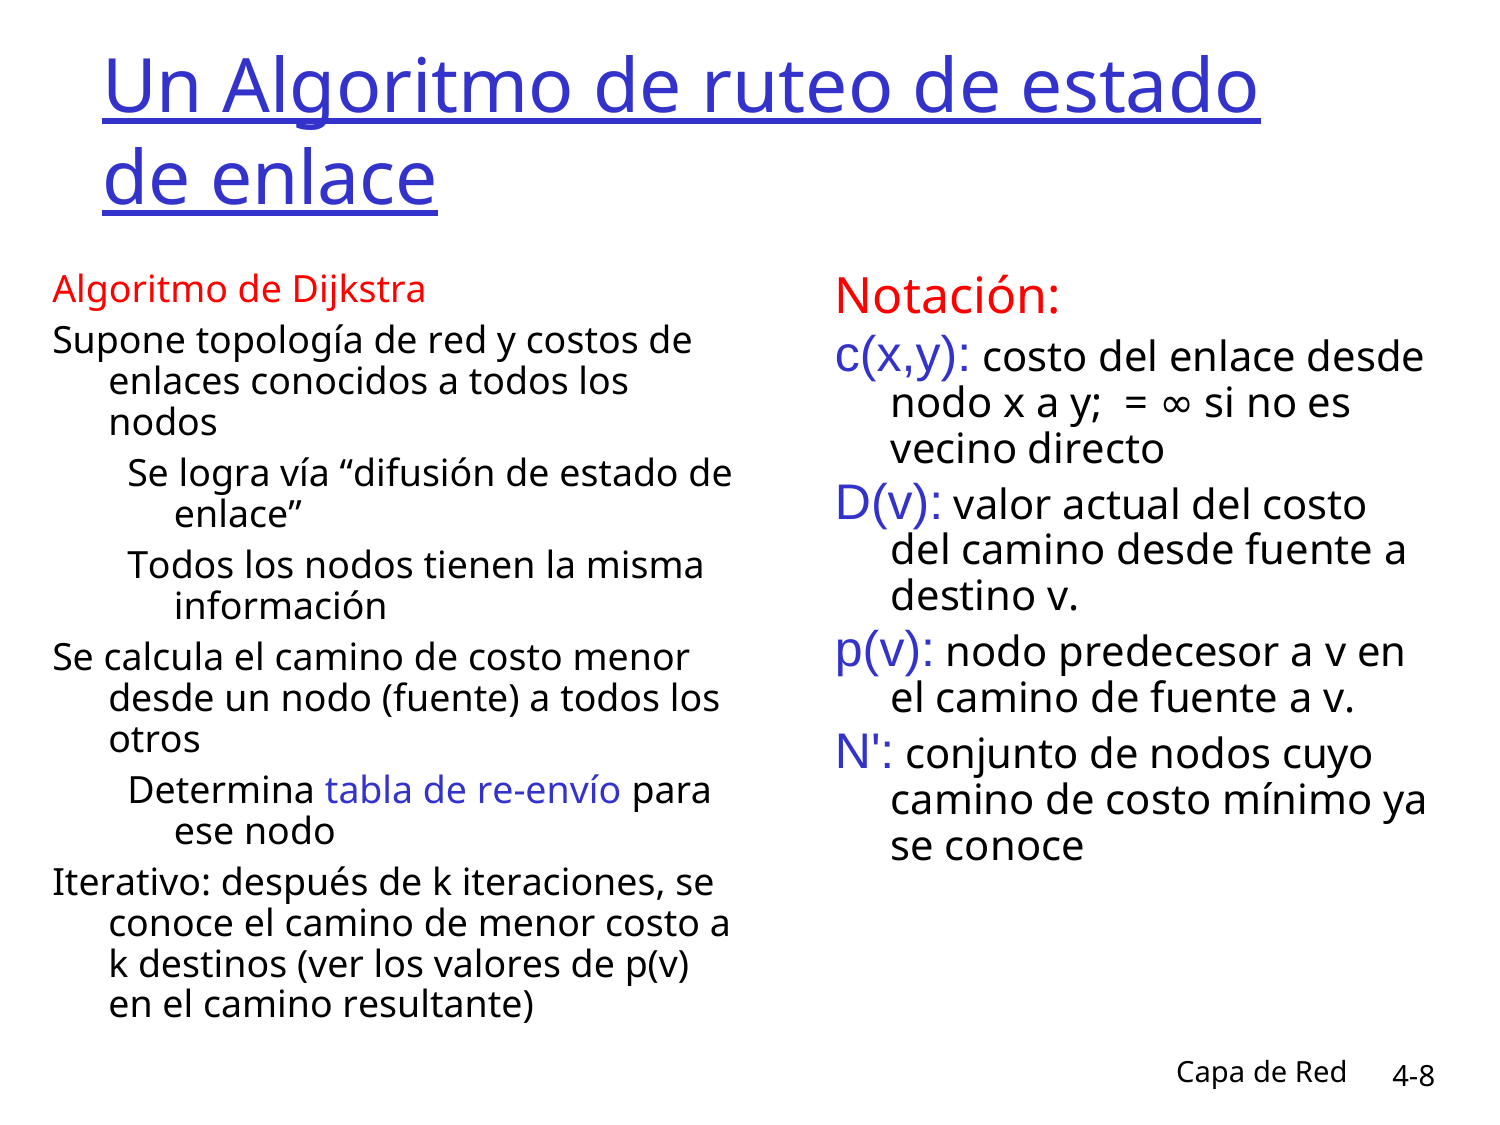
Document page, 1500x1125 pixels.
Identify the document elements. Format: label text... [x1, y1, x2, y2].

list Algoritmo de Dijkstra Supone topología de red y costos de enlaces conocidos a todos los nodos Se logra vía “difusión de estado de enlace” Todos los nodos tienen la misma información Se calcula el camino de costo menor desde un nodo (fuente) a todos los otros Determina tabla de re-envío para ese nodo Iterativo: después de k iteraciones, se conoce el camino de menor costo a k destinos (ver los valores de p(v) en el camino resultante) [37, 262, 751, 1125]
list Notación: c(x,y): costo del enlace desde nodo x a y; = ∞ si no es vecino directo D(v): valor actual del costo del camino desde fuente a destino v. p(v): nodo predecesor a v en el camino de fuente a v. N': conjunto de nodos cuyo camino de costo mínimo ya se conoce [820, 262, 1446, 1026]
title Un Algoritmo de ruteo de estado de enlace [87, 24, 1363, 239]
